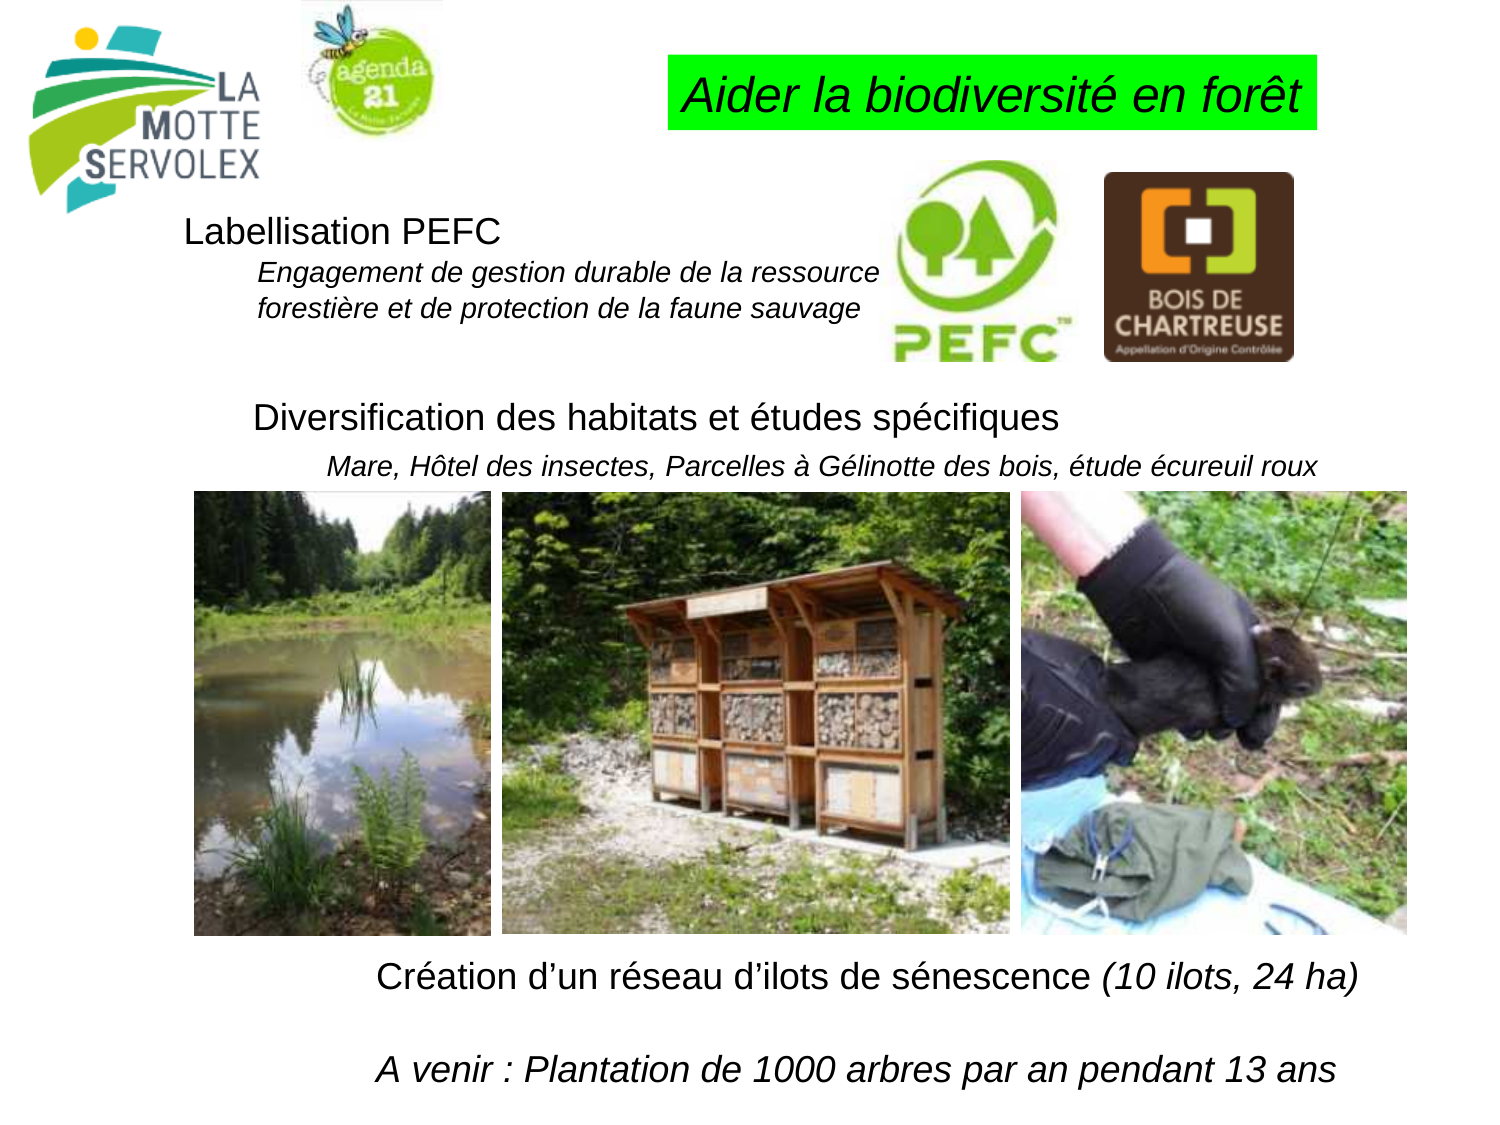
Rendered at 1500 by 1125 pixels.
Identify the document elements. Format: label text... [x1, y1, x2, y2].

picture [301, 0, 443, 142]
picture [11, 8, 278, 232]
text_box Labellisation PEFC Engagement de gestion durable de la ressource forestière et de protection de la faune sauvage [168, 199, 905, 332]
text_box Aider la biodiversité en forêt [667, 54, 1318, 131]
text_box Création d’un réseau d’ilots de sénescence (10 ilots, 24 ha) A venir : Plantation de 1000 arbres par an pendant 13 ans [361, 944, 1375, 1098]
text_box Diversification des habitats et études spécifiques Mare, Hôtel des insectes, Parcelles à Gélinotte des bois, étude écureuil roux [238, 385, 1335, 492]
picture [194, 0, 1500, 1125]
